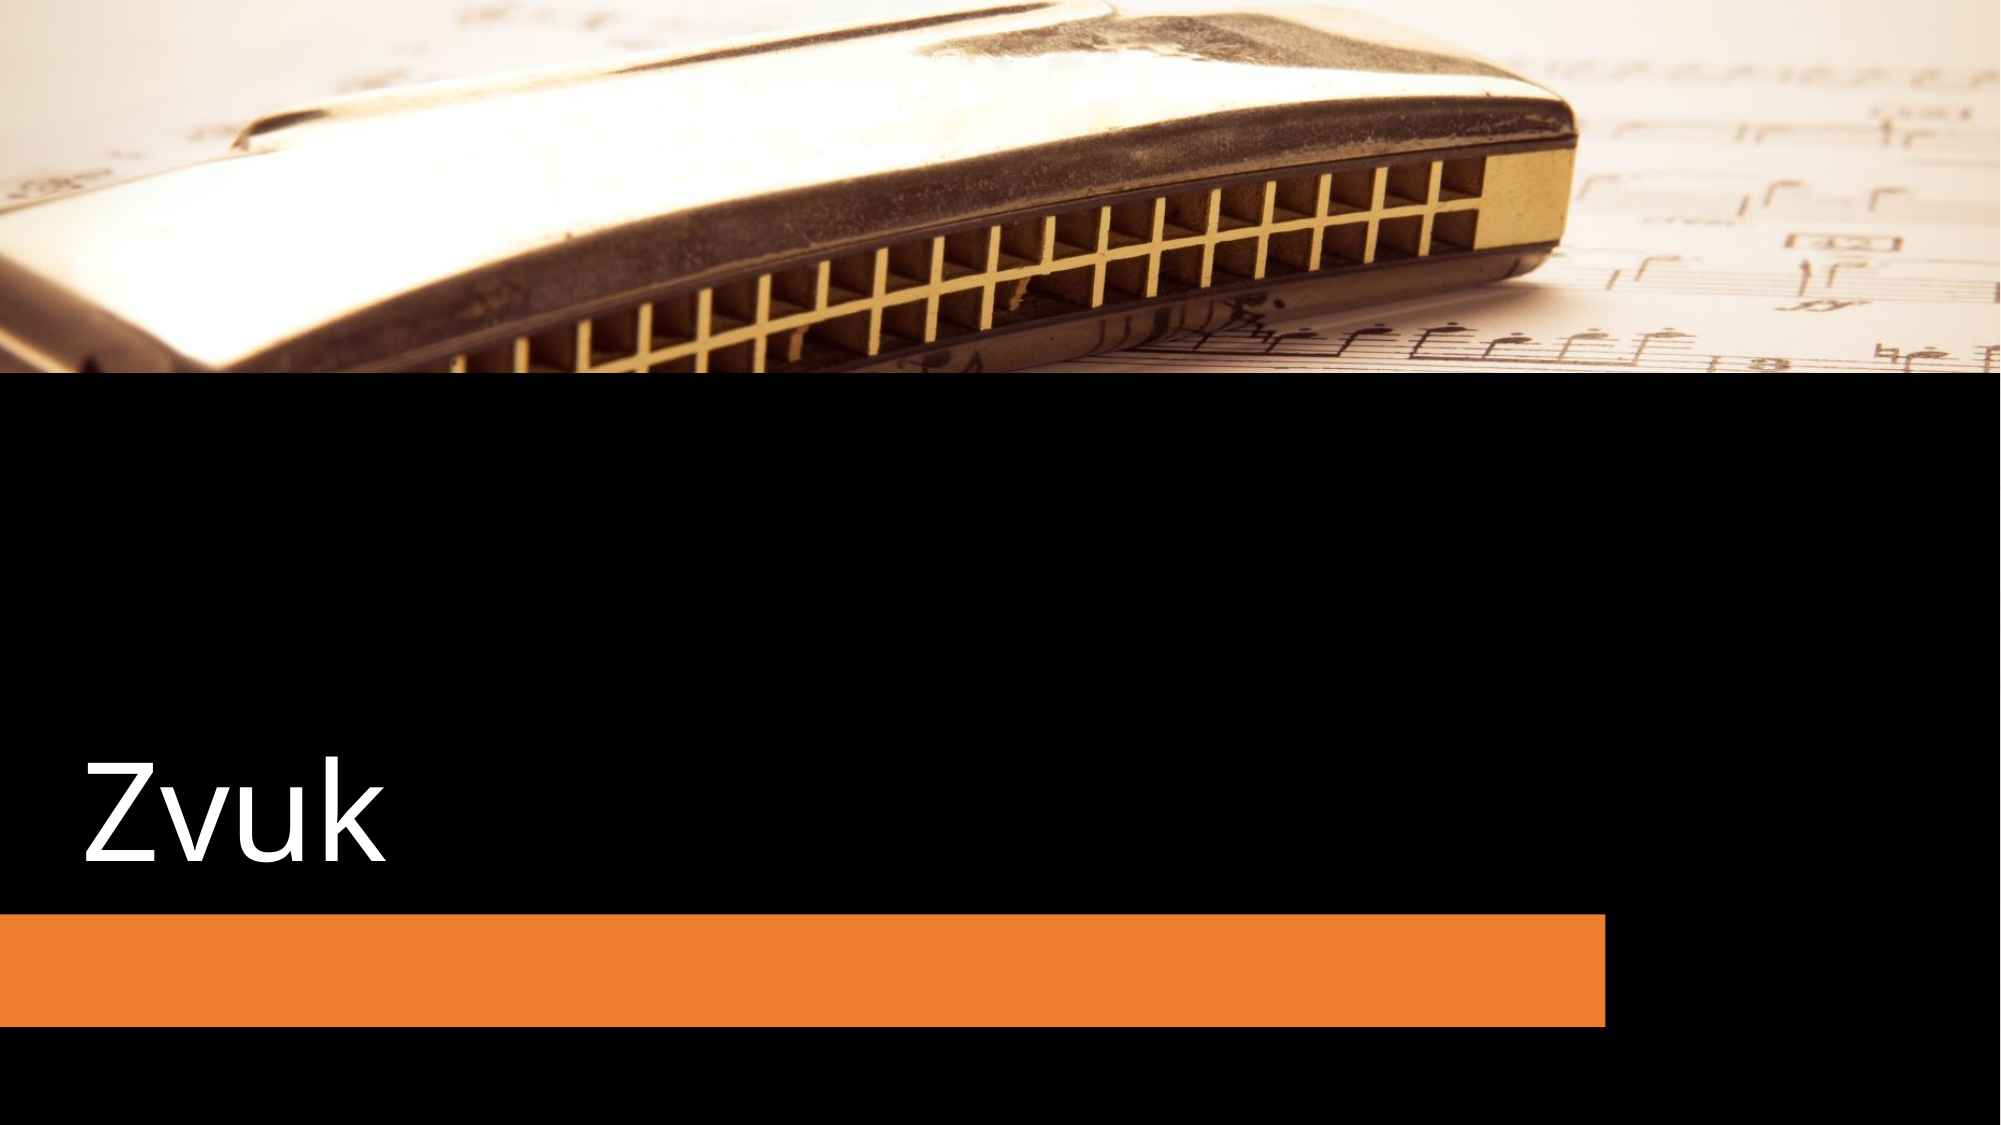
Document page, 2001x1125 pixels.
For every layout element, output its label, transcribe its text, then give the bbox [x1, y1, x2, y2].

title Zvuk [66, 507, 1556, 899]
picture [0, 0, 2000, 373]
text_box [0, 373, 2000, 1125]
